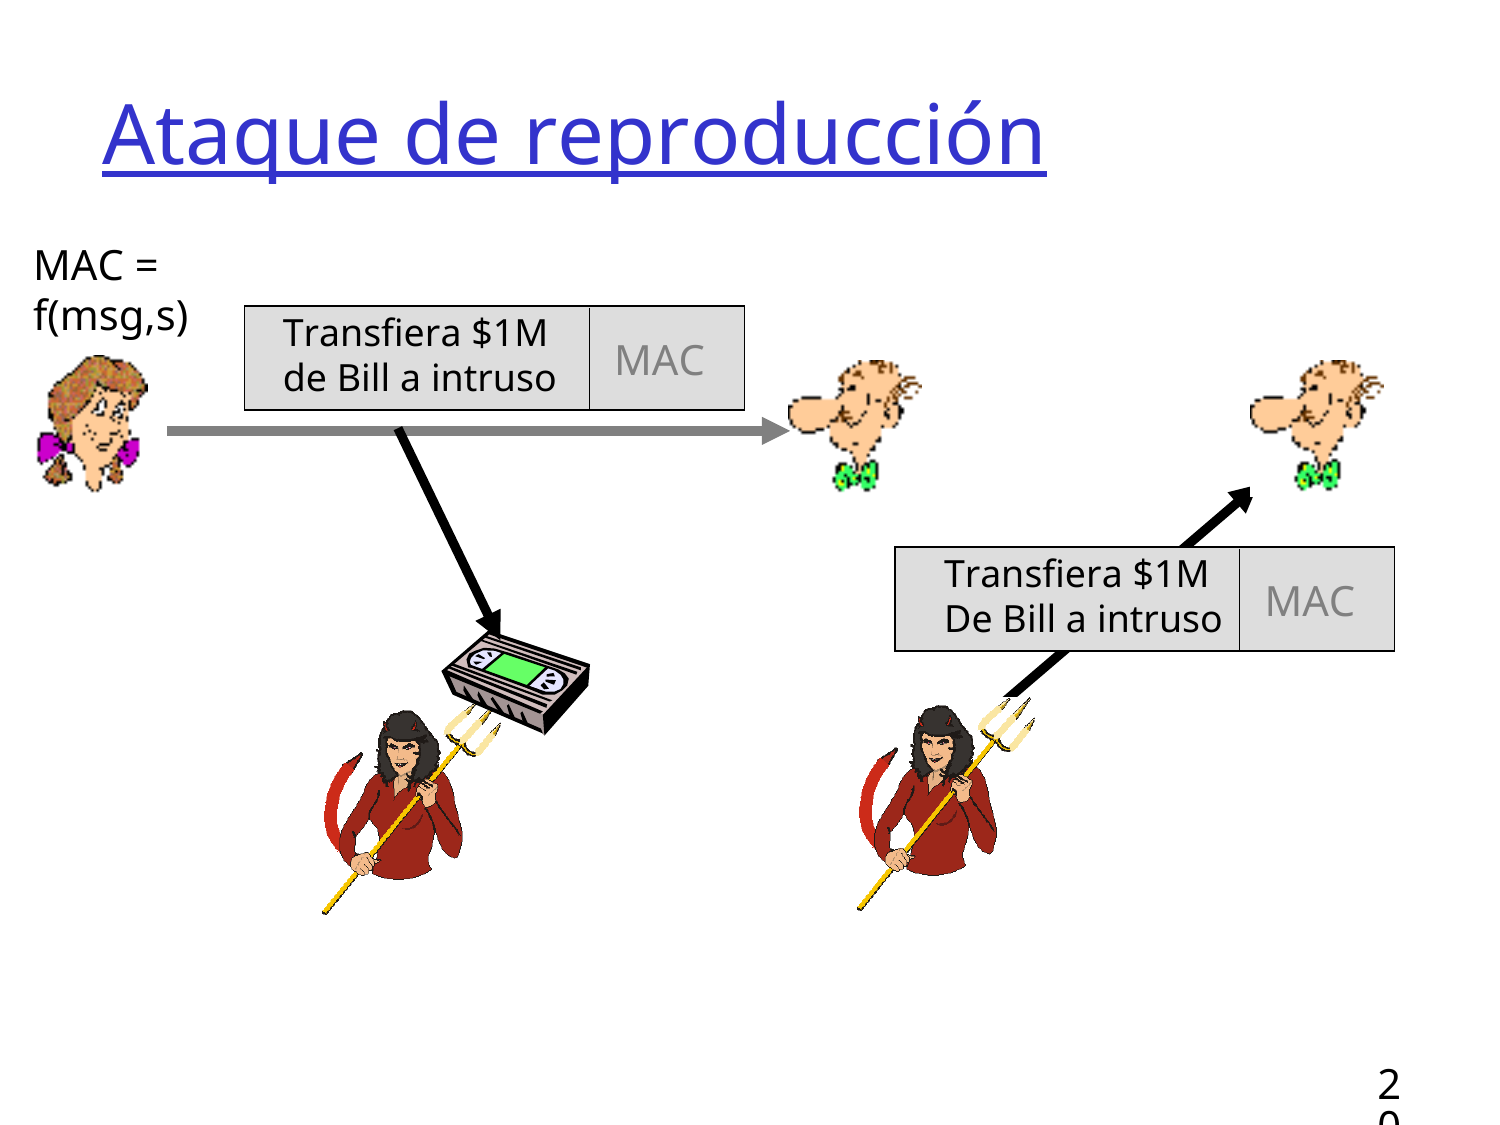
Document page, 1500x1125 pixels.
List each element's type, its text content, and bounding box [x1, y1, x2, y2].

text_box [894, 546, 1395, 651]
text_box [441, 629, 592, 737]
text_box MAC [1249, 566, 1371, 633]
picture [322, 702, 501, 915]
text_box [244, 306, 745, 410]
text_box MAC = f(msg,s) [18, 231, 204, 347]
picture [857, 697, 1035, 911]
text_box MAC [599, 326, 721, 392]
title Ataque de reproducción [87, 23, 1363, 240]
text_box Transfiera $1M De Bill a intruso [929, 542, 1238, 648]
picture [33, 355, 148, 498]
text_box Transfiera $1M de Bill a intruso [268, 301, 573, 408]
picture [788, 360, 922, 498]
picture [1250, 360, 1384, 497]
